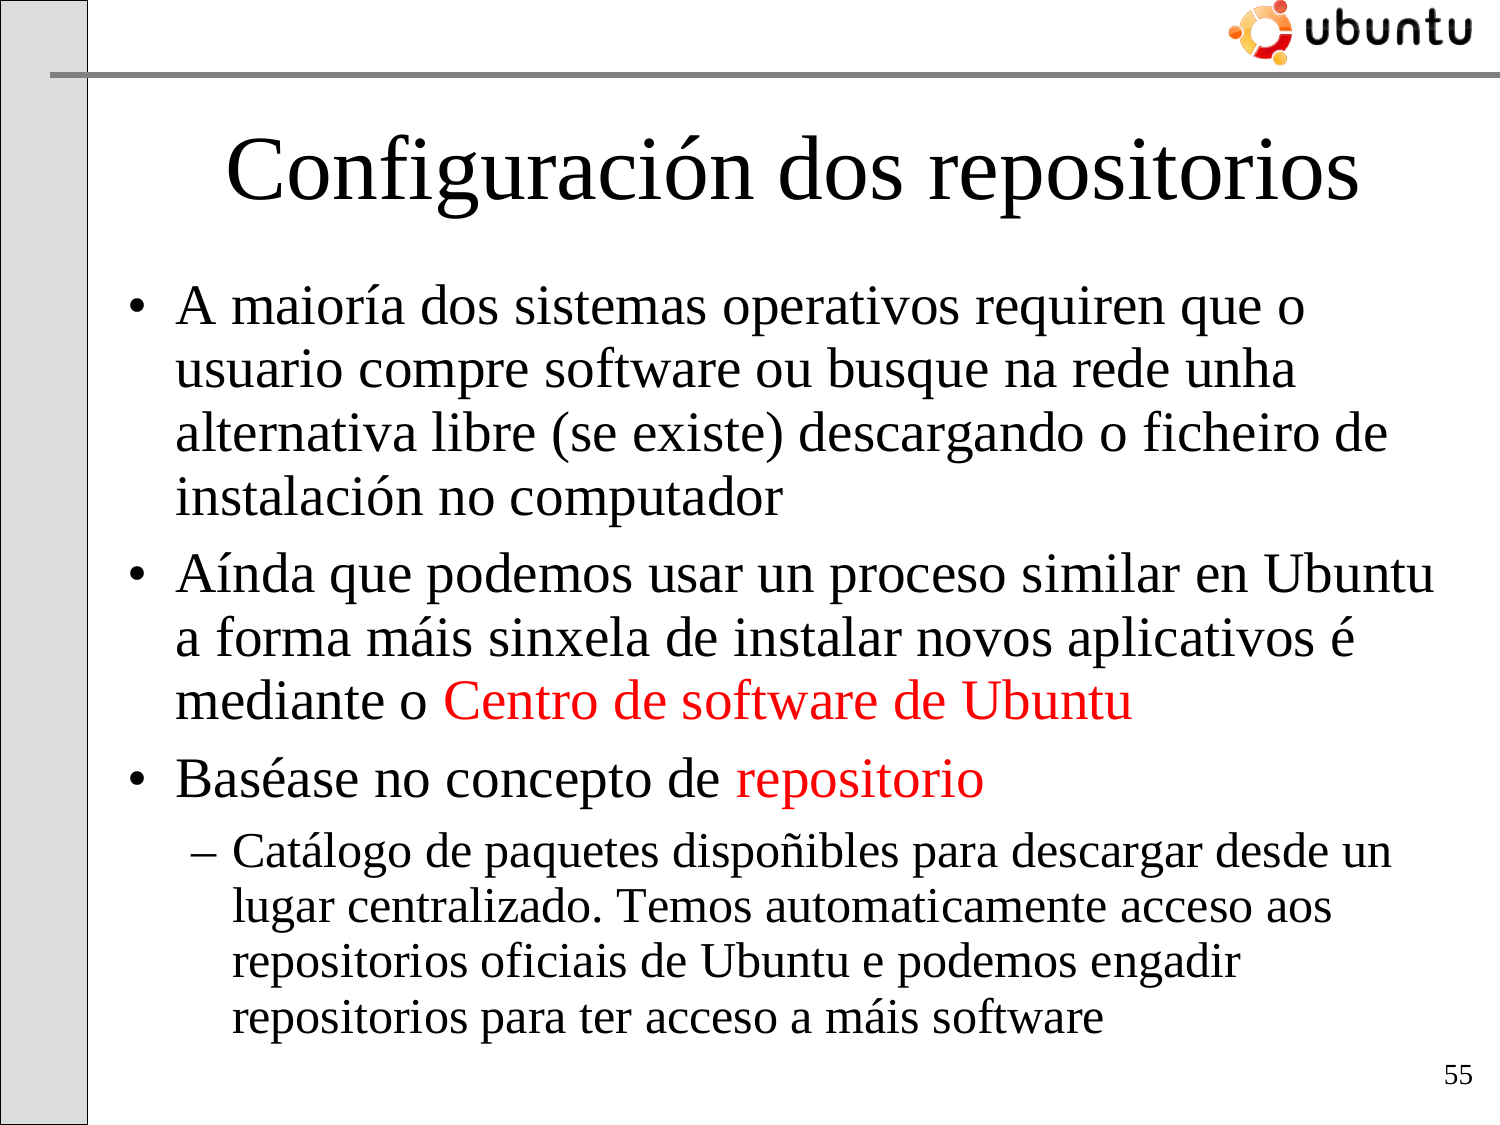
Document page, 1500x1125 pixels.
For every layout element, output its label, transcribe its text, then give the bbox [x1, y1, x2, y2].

list A maioría dos sistemas operativos requiren que o usuario compre software ou busque na rede unha alternativa libre (se existe) descargando o ficheiro de instalación no computador Aínda que podemos usar un proceso similar en Ubuntu a forma máis sinxela de instalar novos aplicativos é mediante o Centro de software de Ubuntu Baséase no concepto de repositorio Catálogo de paquetes dispoñibles para descargar desde un lugar centralizado. Temos automaticamente acceso aos repositorios oficiais de Ubuntu e podemos engadir repositorios para ter acceso a máis software [112, 265, 1477, 1063]
picture [1221, 0, 1483, 71]
title Configuración dos repositorios [112, 99, 1477, 237]
